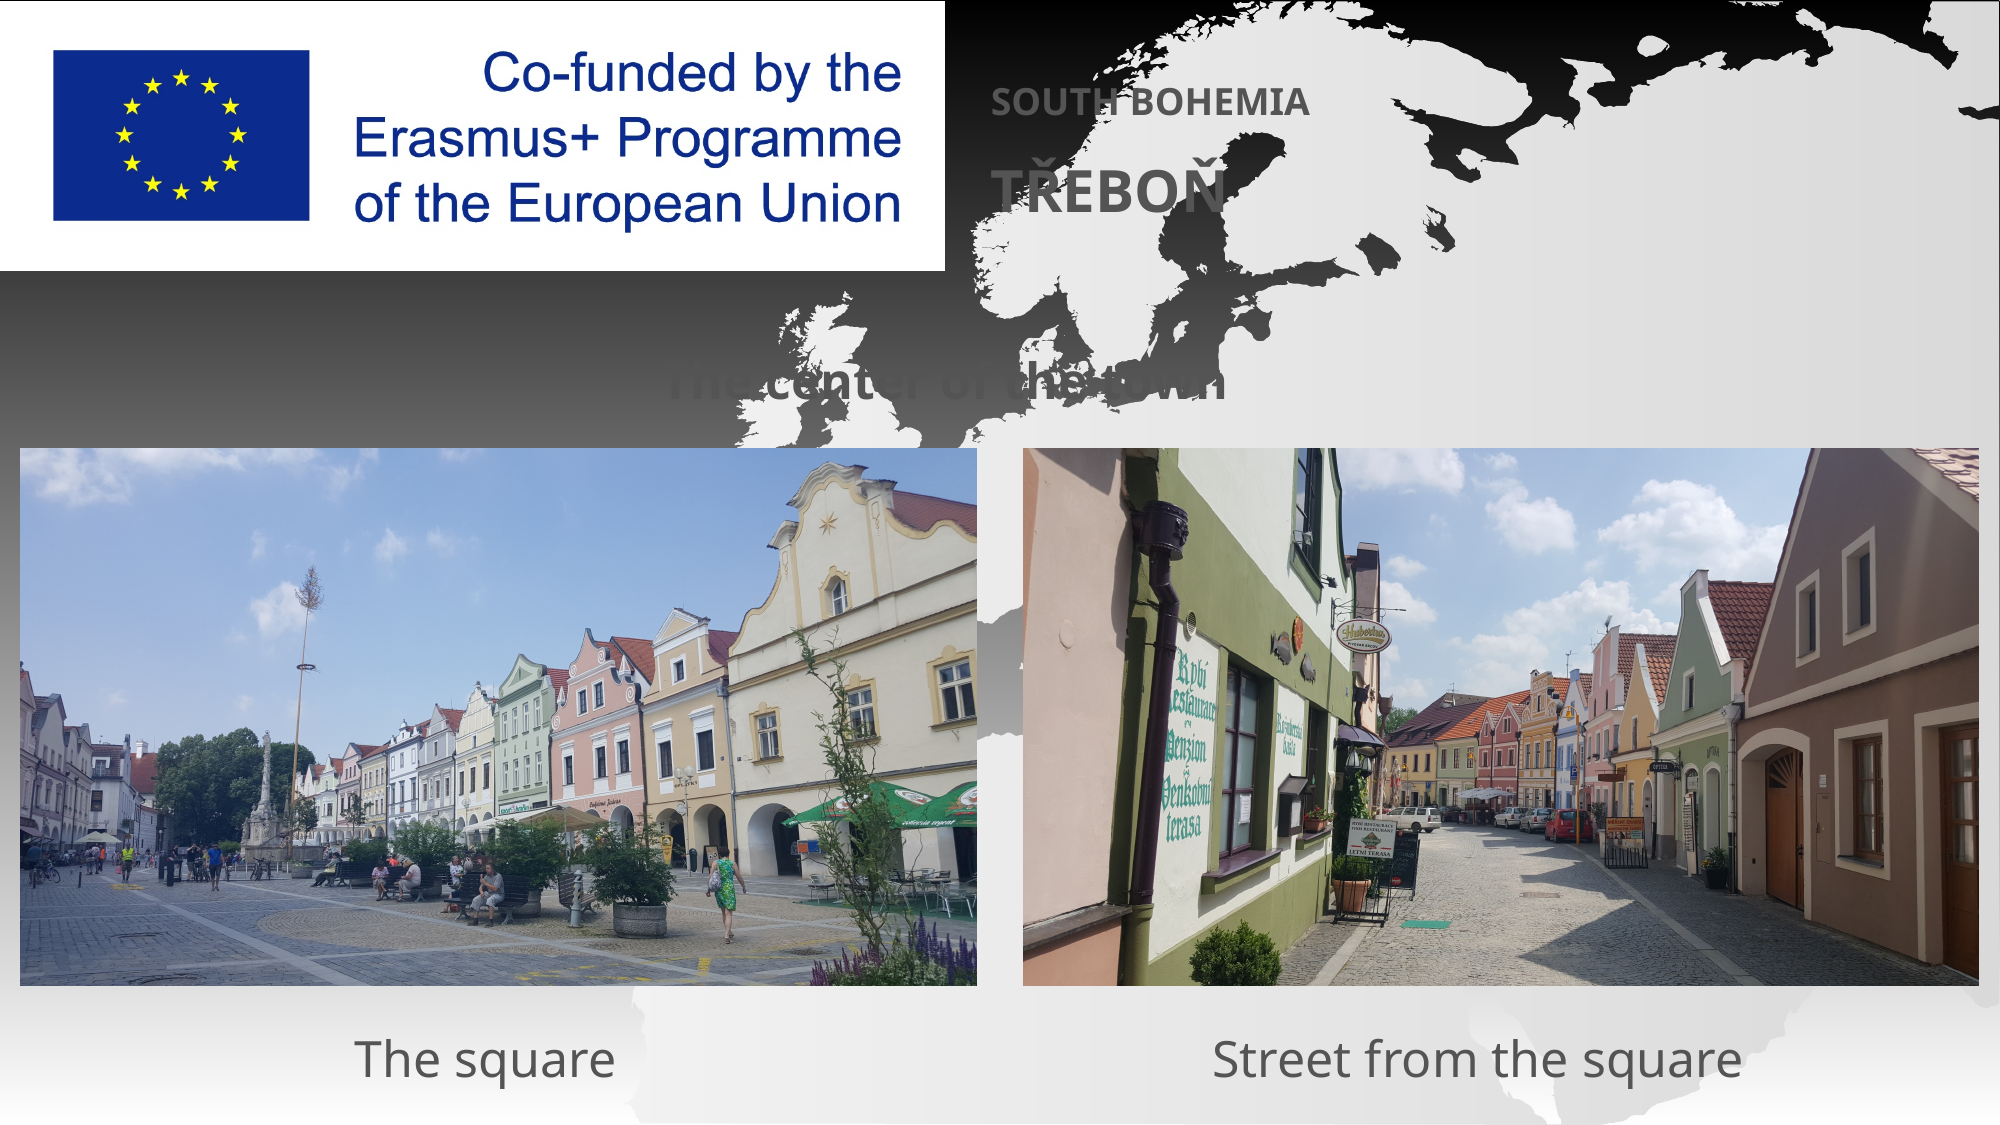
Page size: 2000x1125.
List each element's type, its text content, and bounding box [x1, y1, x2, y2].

picture [20, 448, 977, 987]
text_box Street from the square [1023, 1020, 1933, 1098]
text_box The square [66, 1020, 906, 1098]
picture [0, 1, 945, 271]
picture [1023, 448, 1979, 987]
text_box SOUTH BOHEMIA TŘEBOŇ [976, 68, 1945, 237]
text_box The center of the town [0, 343, 1890, 420]
